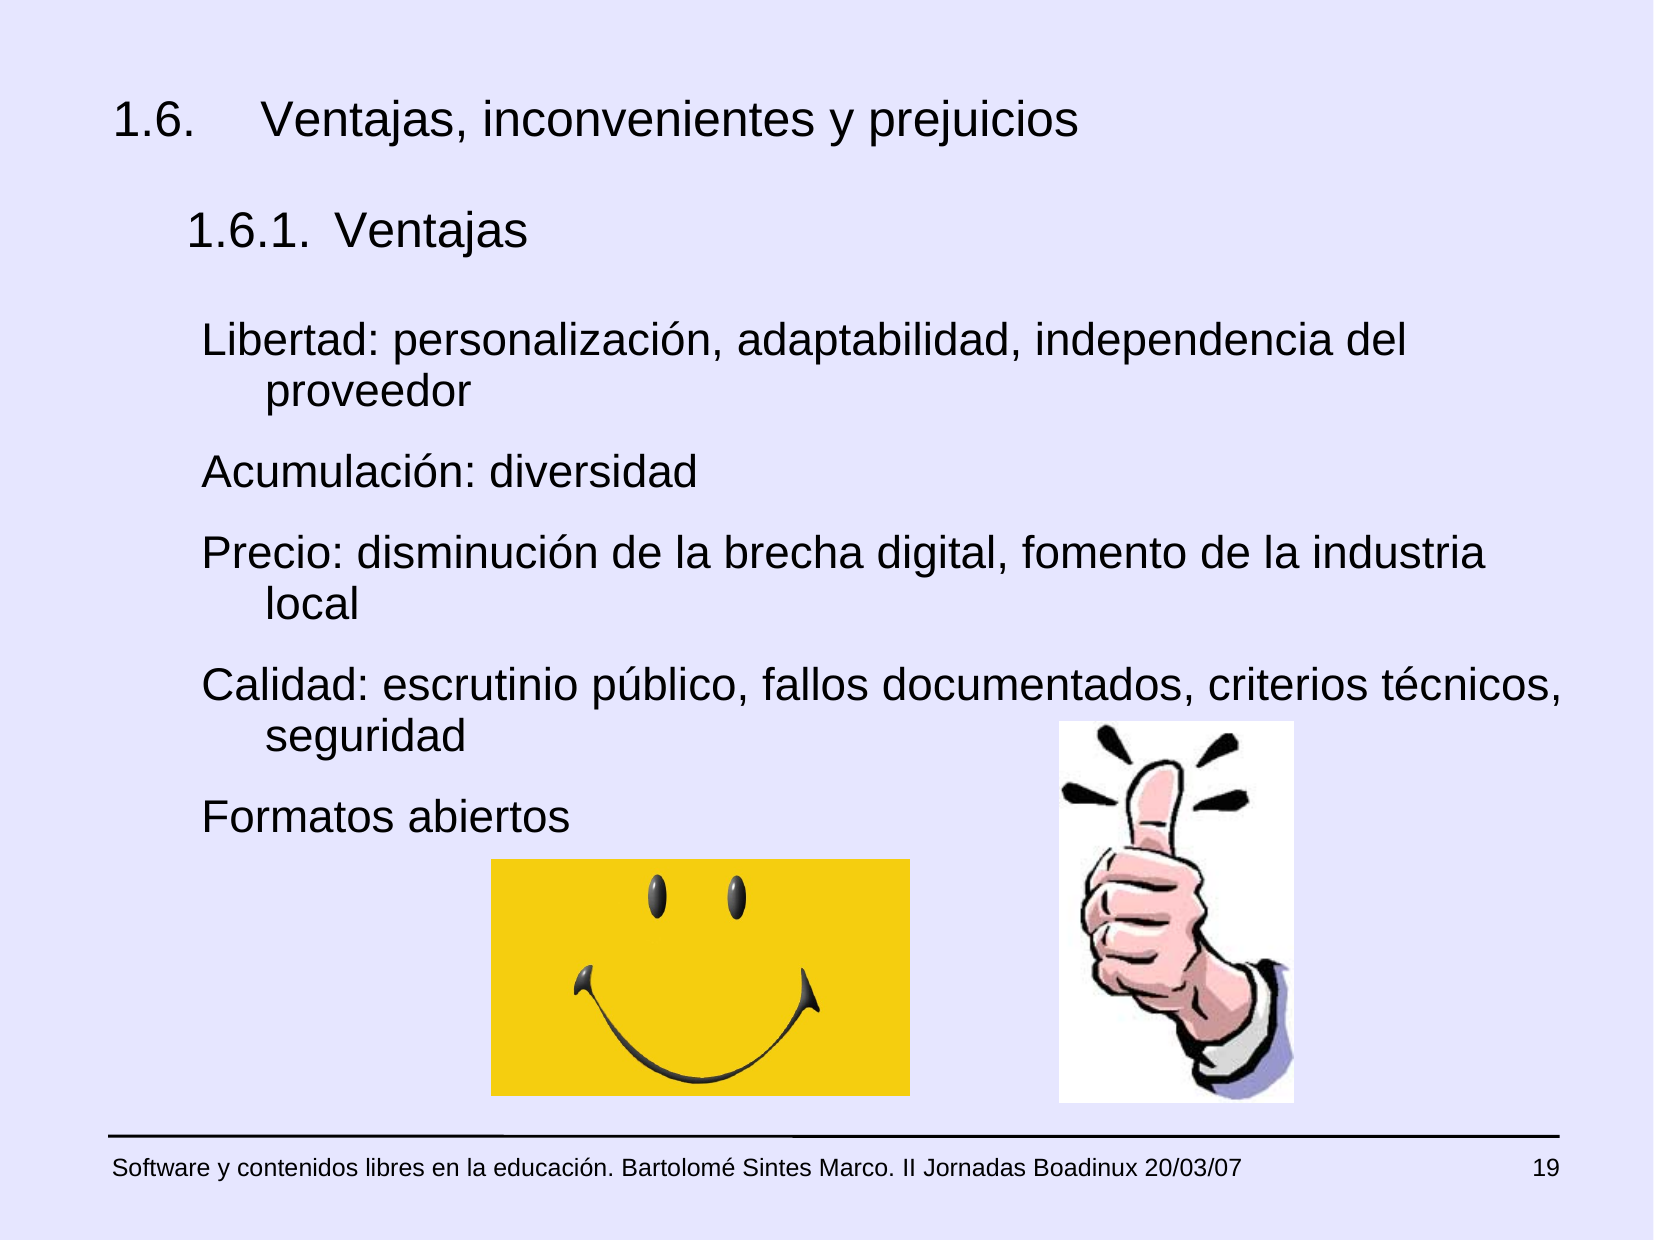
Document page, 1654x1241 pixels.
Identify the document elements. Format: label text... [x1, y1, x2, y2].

picture [1059, 721, 1294, 1103]
text_box 1.6. Ventajas, inconvenientes y prejuicios 1.6.1. Ventajas Libertad: personalización, adaptabilidad, independencia del proveedor Acumulación: diversidad Precio: disminución de la brecha digital, fomento de la industria local Calidad: escrutinio público, fallos documentados, criterios técnicos, seguridad Formatos abiertos [112, 90, 1565, 912]
picture [491, 859, 910, 1096]
